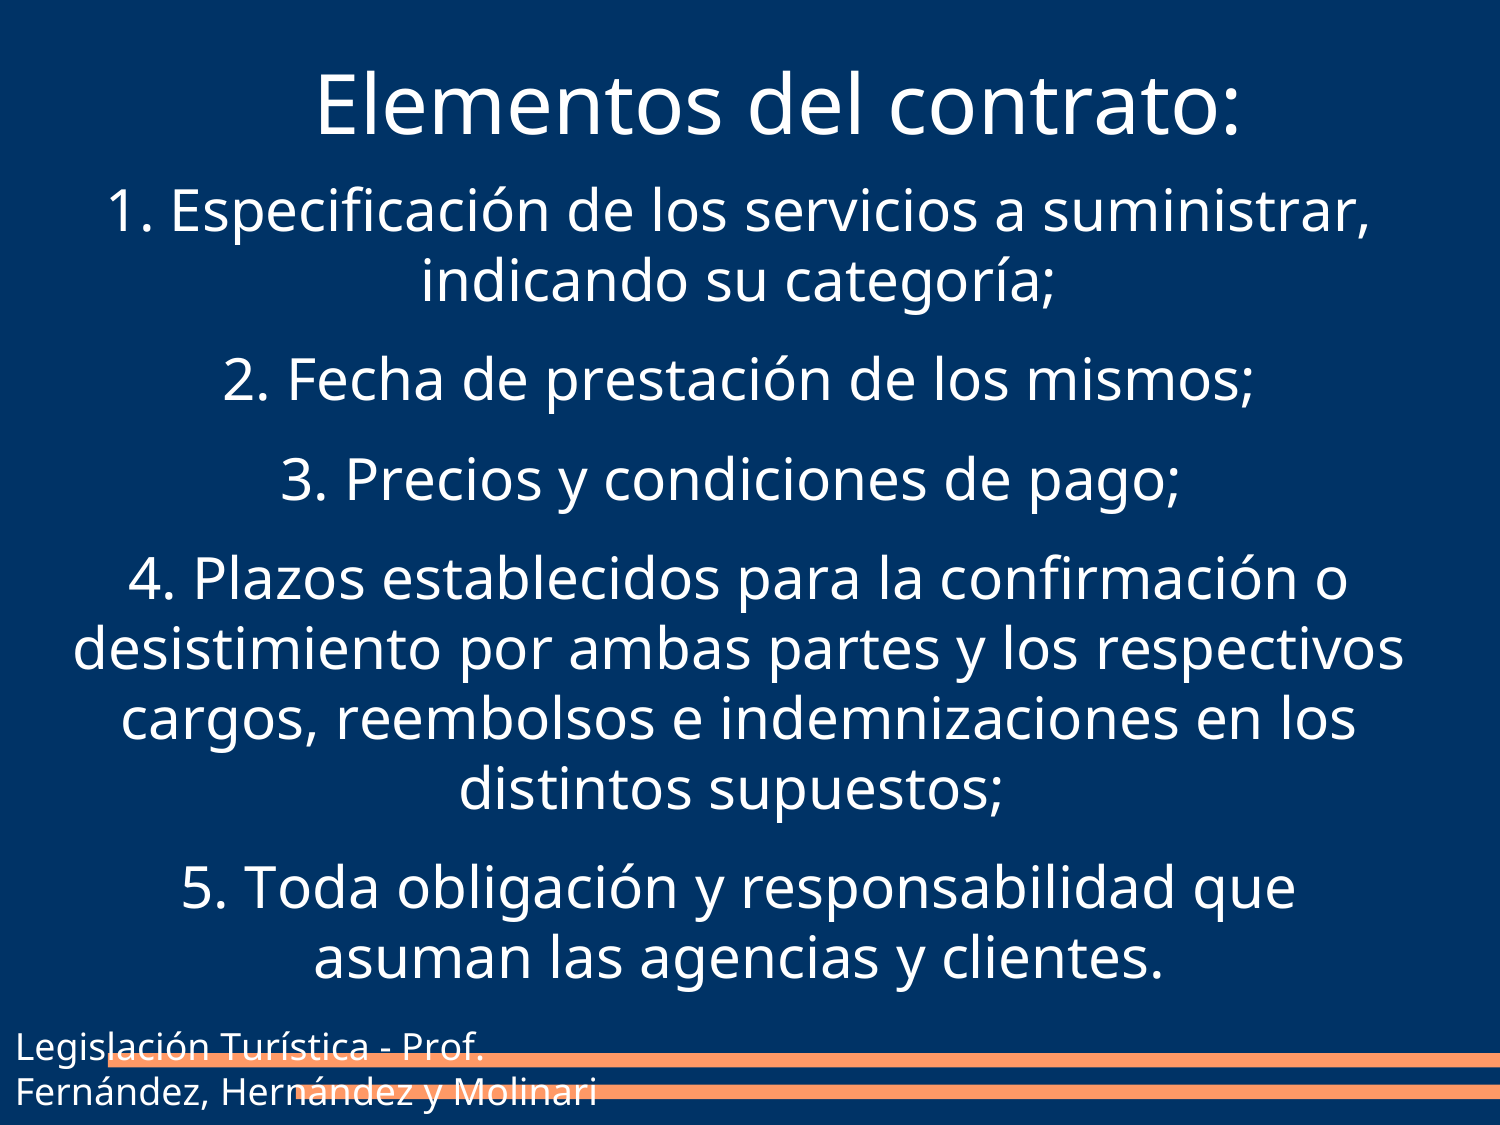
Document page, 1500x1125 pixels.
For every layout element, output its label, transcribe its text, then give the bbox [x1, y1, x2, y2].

footer Legislación Turística - Prof. Fernández, Hernández y Molinari [0, 1015, 699, 1125]
title Elementos del contrato: [75, 43, 1425, 165]
list 1. Especificación de los servicios a suministrar, indicando su categoría; 2. Fecha de prestación de los mismos; 3. Precios y condiciones de pago; 4. Plazos establecidos para la confirmación o desistimiento por ambas partes y los respectivos cargos, reembolsos e indemnizaciones en los distintos supuestos; 5. Toda obligación y responsabilidad que asuman las agencias y clientes. [43, 165, 1425, 674]
